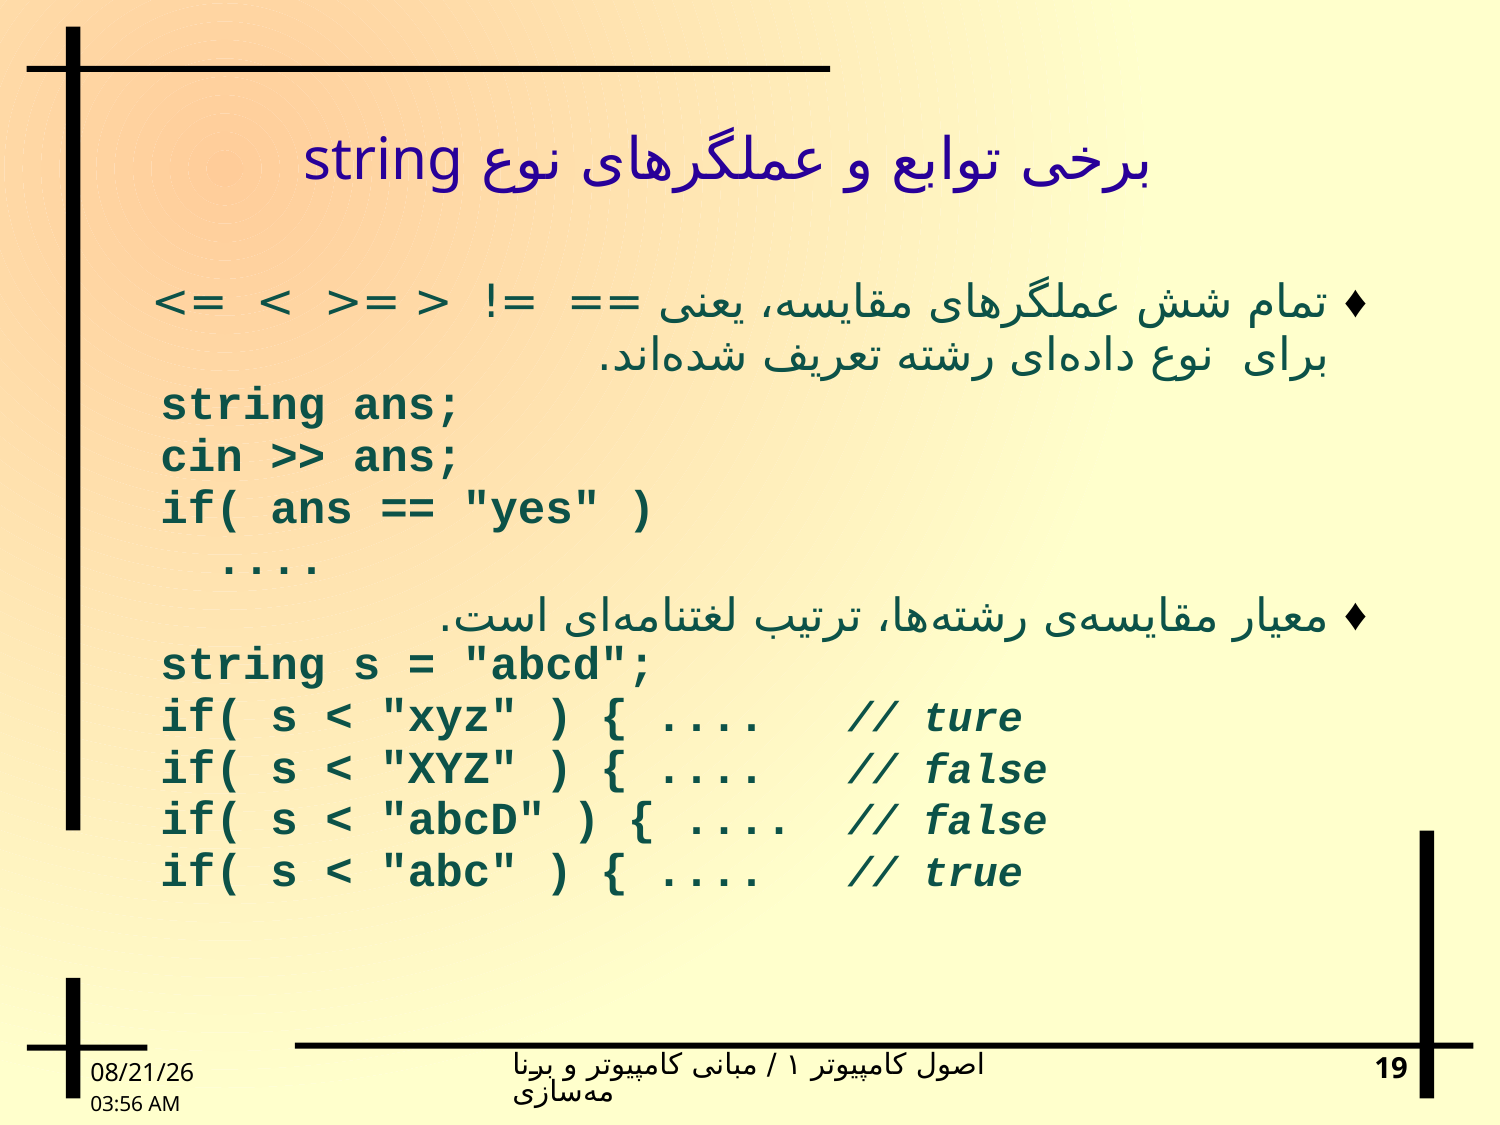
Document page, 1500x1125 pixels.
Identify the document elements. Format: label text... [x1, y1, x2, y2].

title برخی توابع و عملگرهای نوع string [113, 96, 1344, 217]
list تمام شش عملگرهای مقایسه، یعنی == =! < =< > => برای نوع داده‌ای رشته تعریف شده‌اند. string ans; cin >> ans; if( ans == "yes" ) .... معیار مقایسه‌ی رشته‌ها، ترتیب لغتنامه‌ای است. string s = "abcd"; if( s < "xyz" ) { .... // ture if( s < "XYZ" ) { .... // false if( s < "abcD" ) { .... // false if( s < "abc" ) { .... // true [132, 275, 1368, 956]
